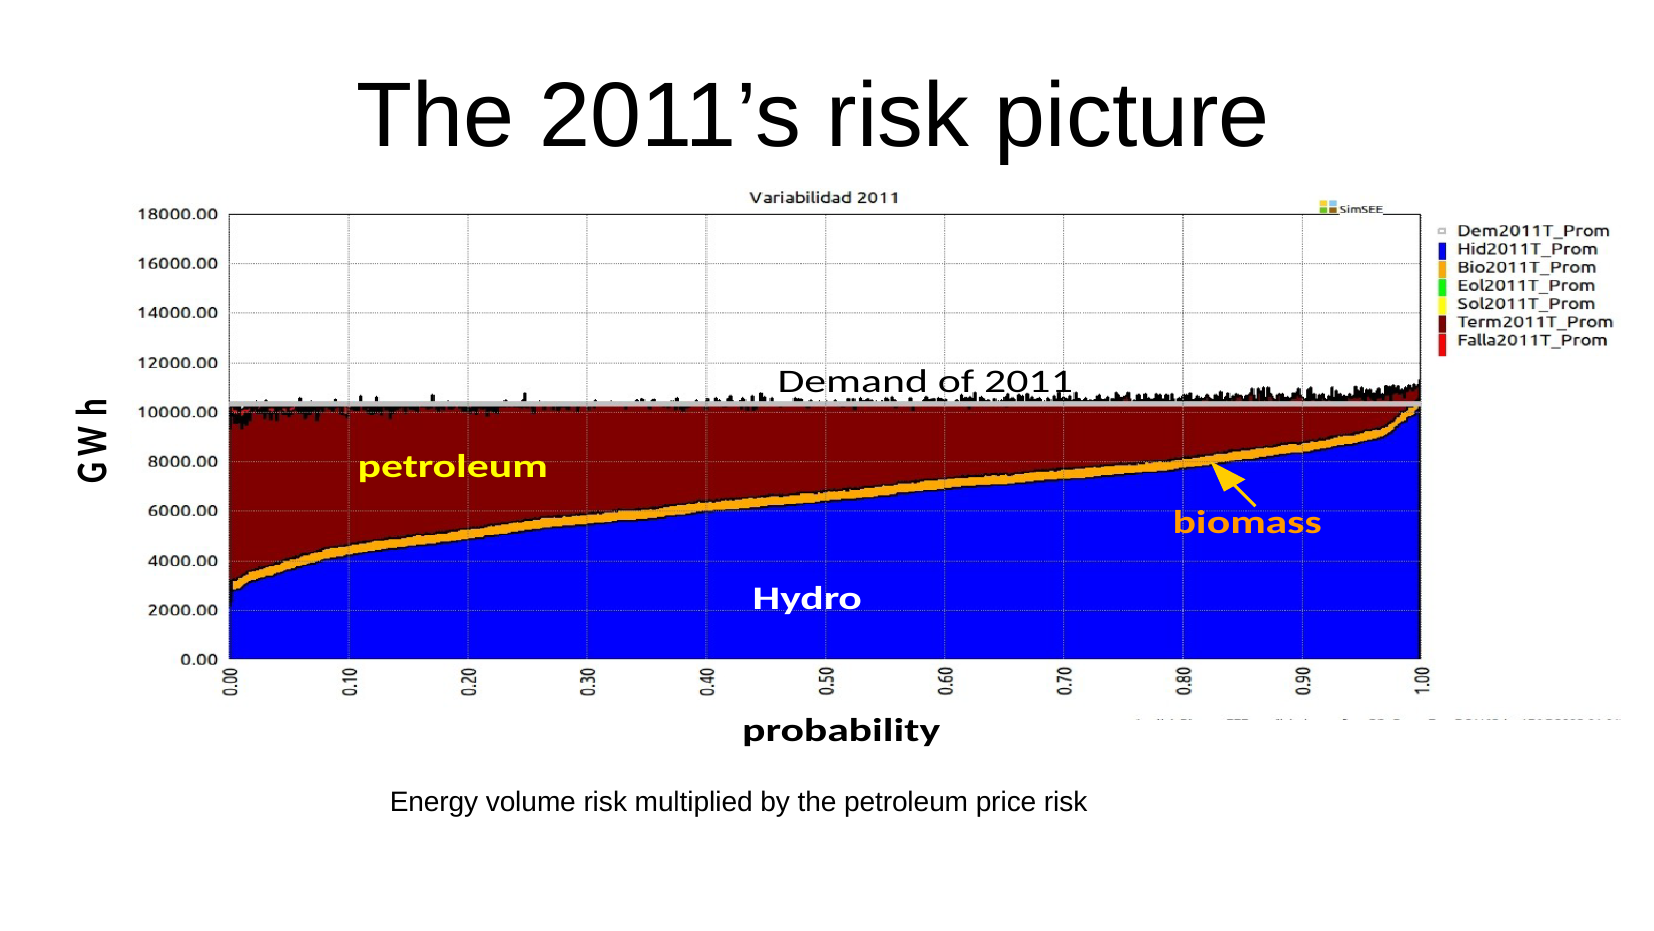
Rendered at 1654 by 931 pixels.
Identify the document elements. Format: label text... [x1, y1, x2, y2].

title The 2011’s risk picture [82, 37, 1571, 188]
picture [55, 188, 1621, 754]
text_box Energy volume risk multiplied by the petroleum price risk [375, 778, 1341, 822]
